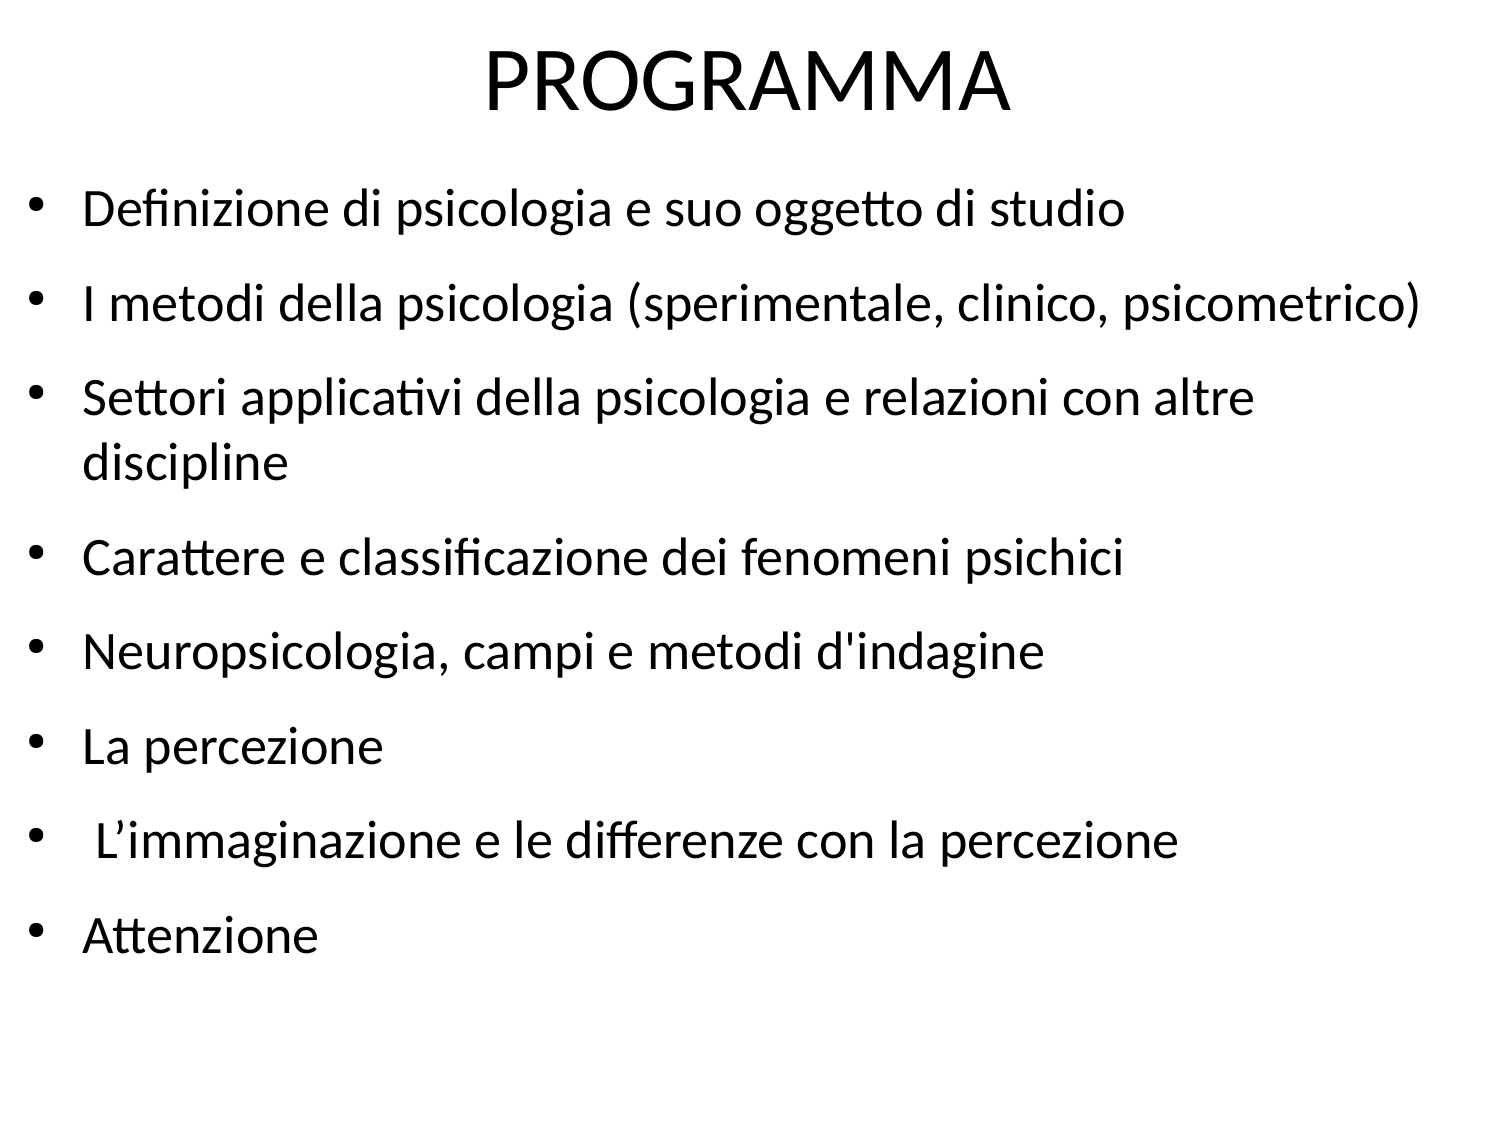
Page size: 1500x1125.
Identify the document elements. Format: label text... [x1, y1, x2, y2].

title PROGRAMMA [70, 11, 1425, 131]
list Definizione di psicologia e suo oggetto di studio I metodi della psicologia (sperimentale, clinico, psicometrico) Settori applicativi della psicologia e relazioni con altre discipline Carattere e classificazione dei fenomeni psichici Neuropsicologia, campi e metodi d'indagine La percezione L’immaginazione e le differenze con la percezione Attenzione [11, 165, 1489, 1125]
